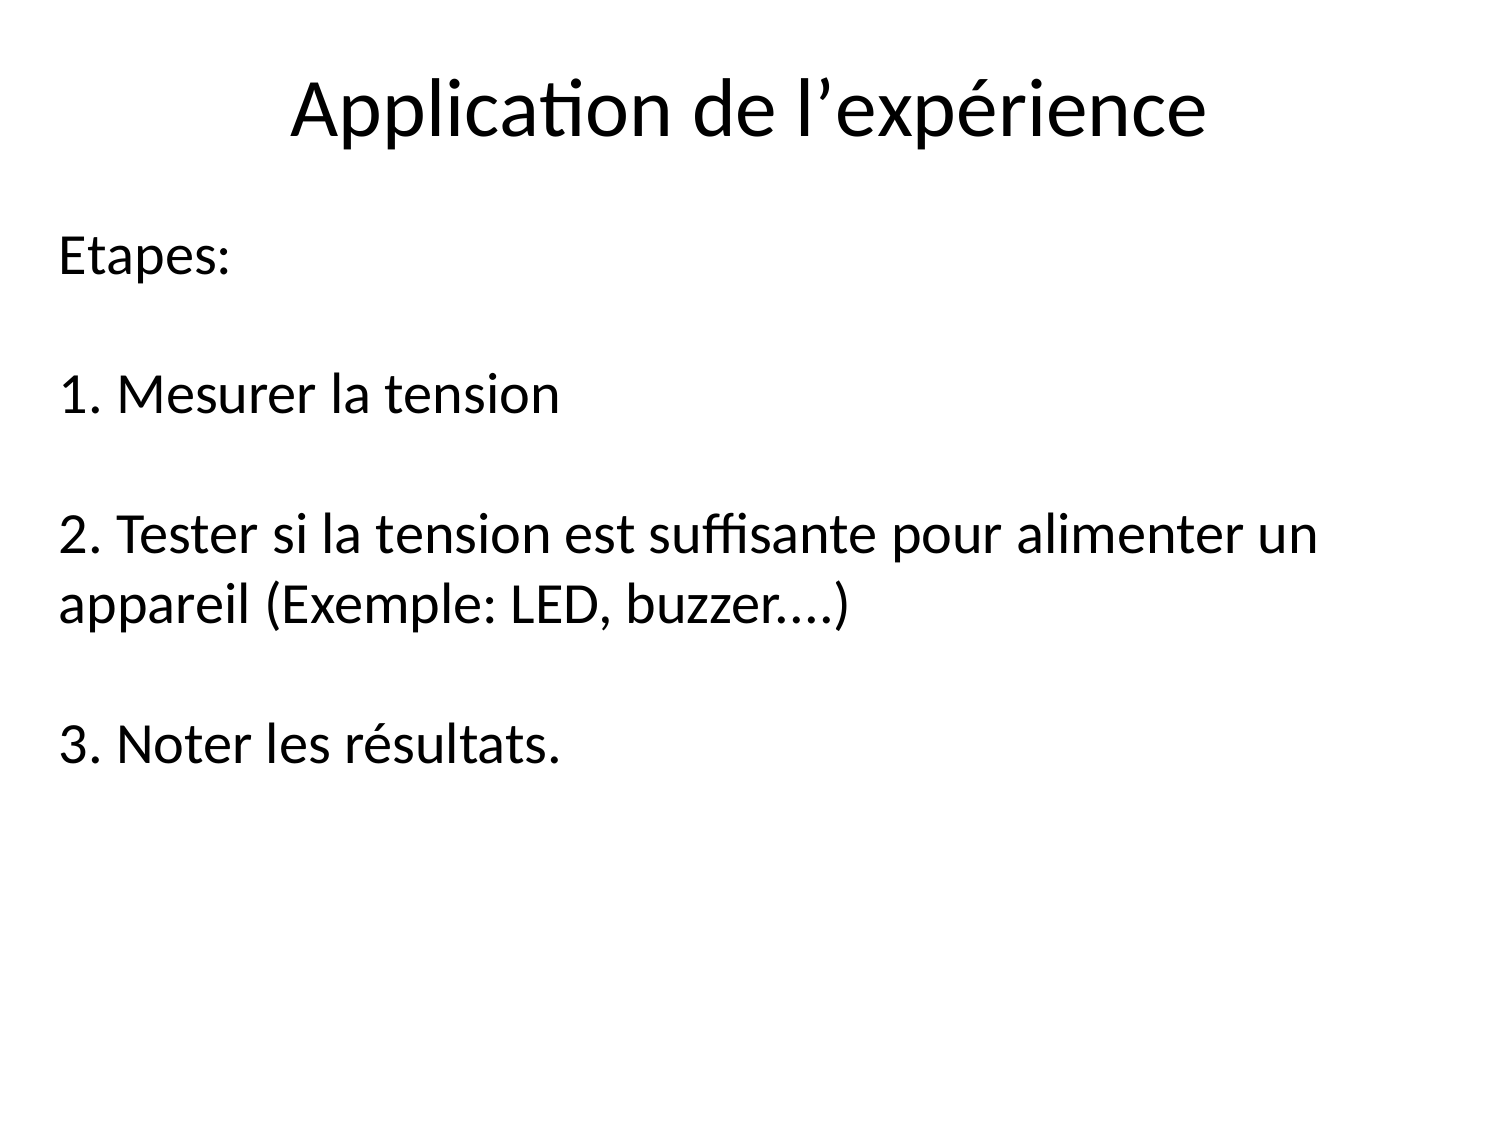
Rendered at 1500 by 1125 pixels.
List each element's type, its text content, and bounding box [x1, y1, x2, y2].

text_box Etapes: 1. Mesurer la tension 2. Tester si la tension est suffisante pour alimenter un appareil (Exemple: LED, buzzer....) 3. Noter les résultats. [44, 208, 1492, 854]
title Application de l’expérience [75, 45, 1426, 161]
